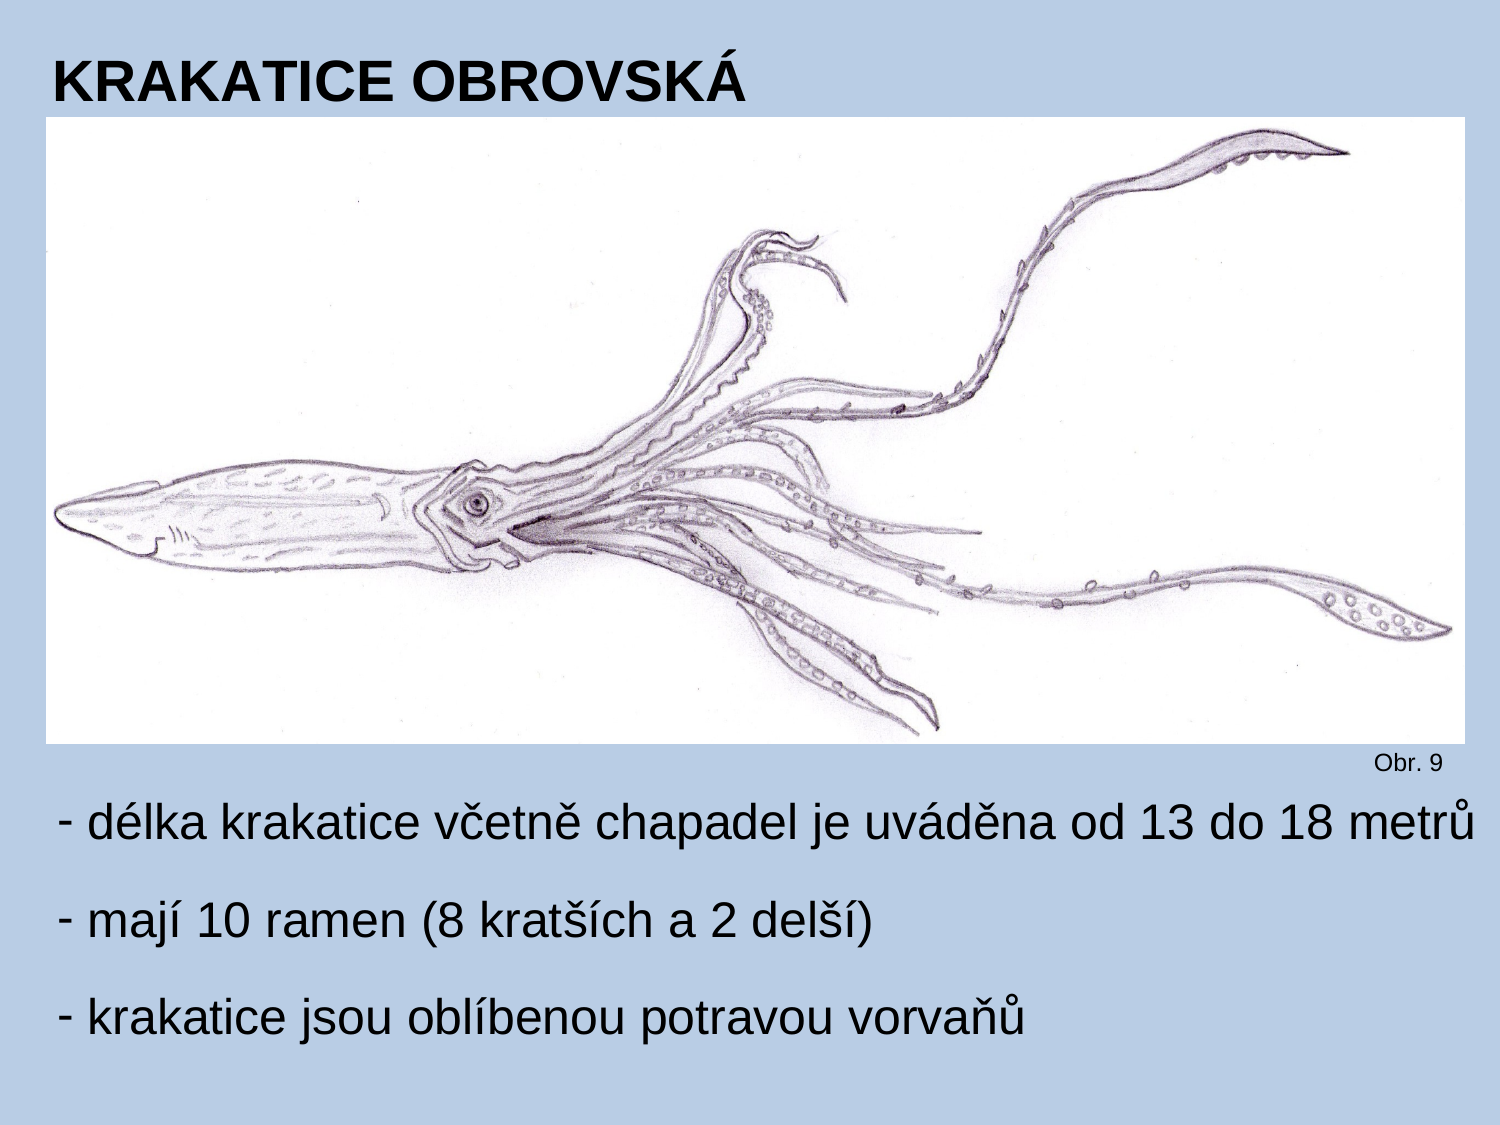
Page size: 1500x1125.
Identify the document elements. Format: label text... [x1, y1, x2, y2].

picture [46, 117, 1465, 744]
text_box Obr. 9 [1359, 744, 1459, 781]
text_box KRAKATICE OBROVSKÁ [37, 35, 763, 121]
text_box délka krakatice včetně chapadel je uváděna od 13 do 18 metrů mají 10 ramen (8 kratších a 2 delší) krakatice jsou oblíbenou potravou vorvaňů [42, 781, 1492, 1053]
